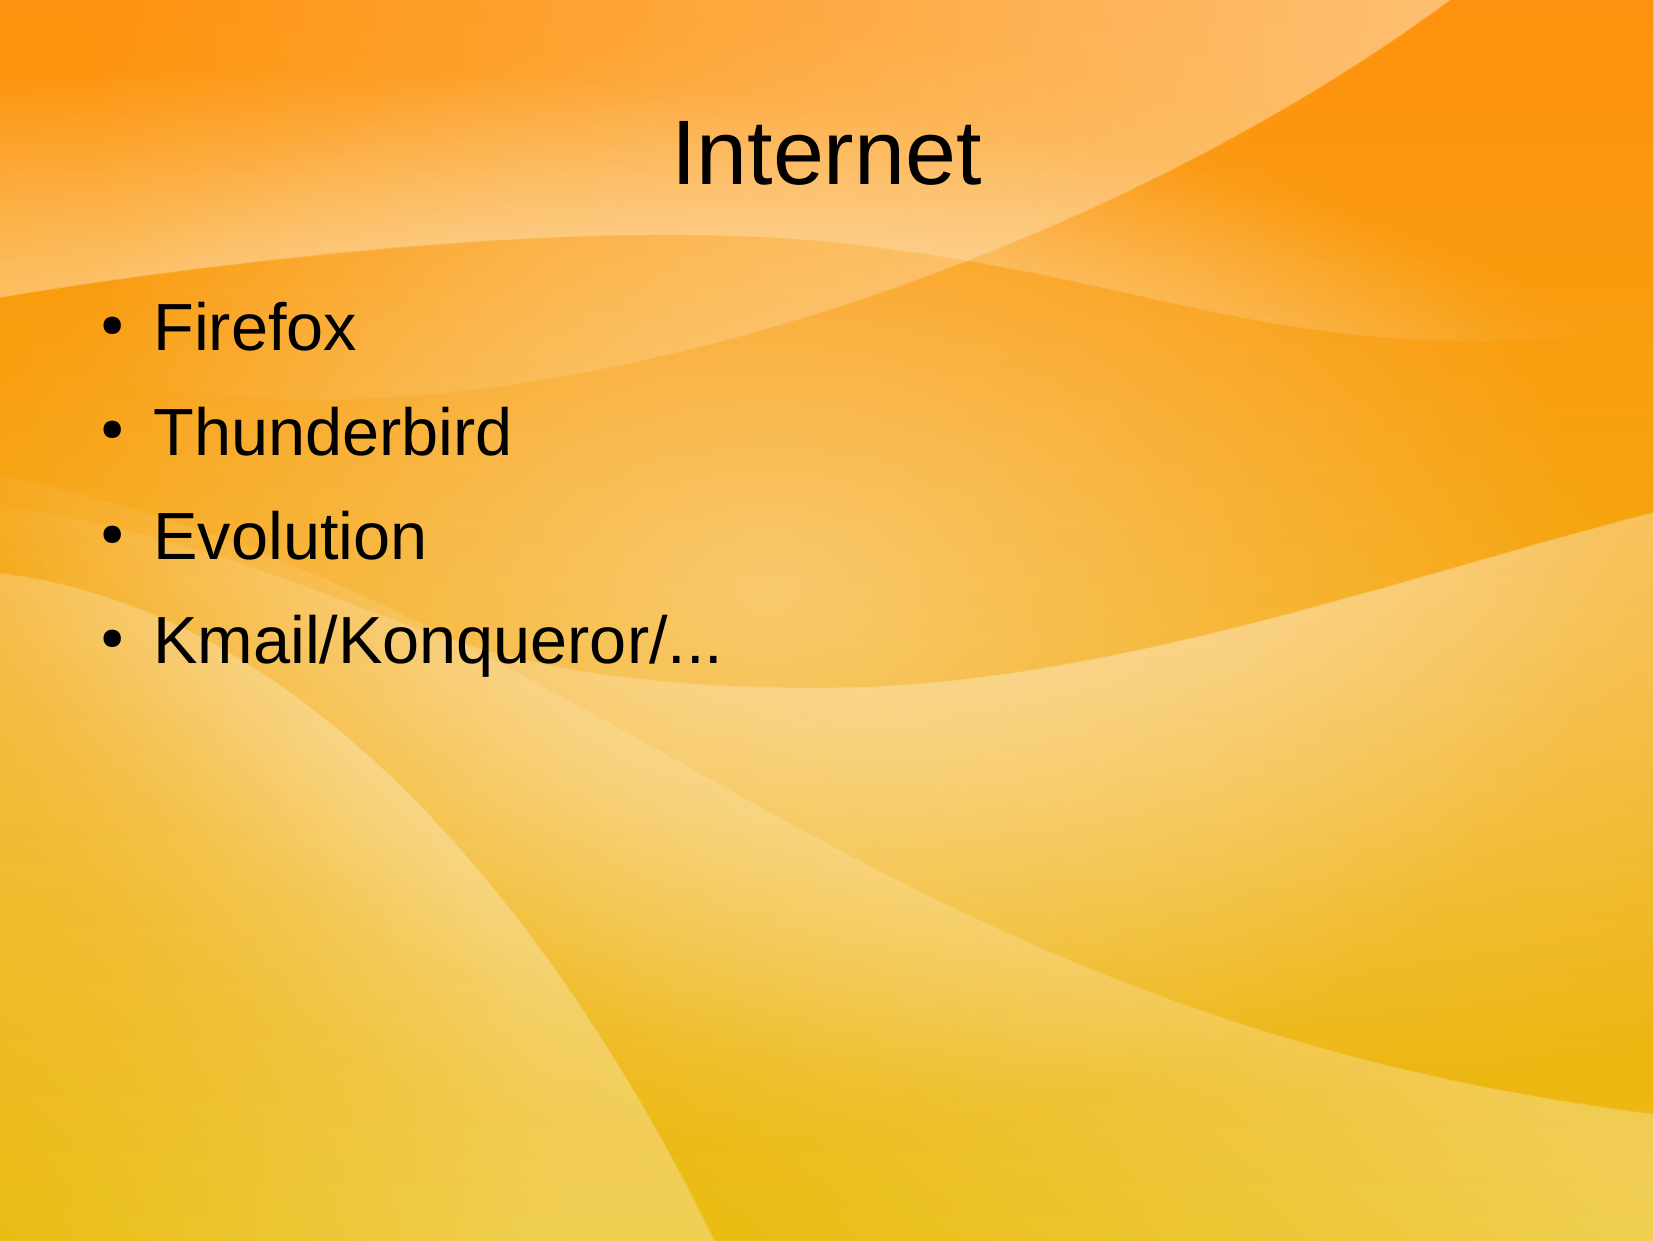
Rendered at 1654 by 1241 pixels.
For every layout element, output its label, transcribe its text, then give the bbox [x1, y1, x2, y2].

list Firefox Thunderbird Evolution Kmail/Konqueror/... [82, 290, 1571, 1094]
title Internet [82, 56, 1571, 250]
picture [0, 0, 1654, 1241]
